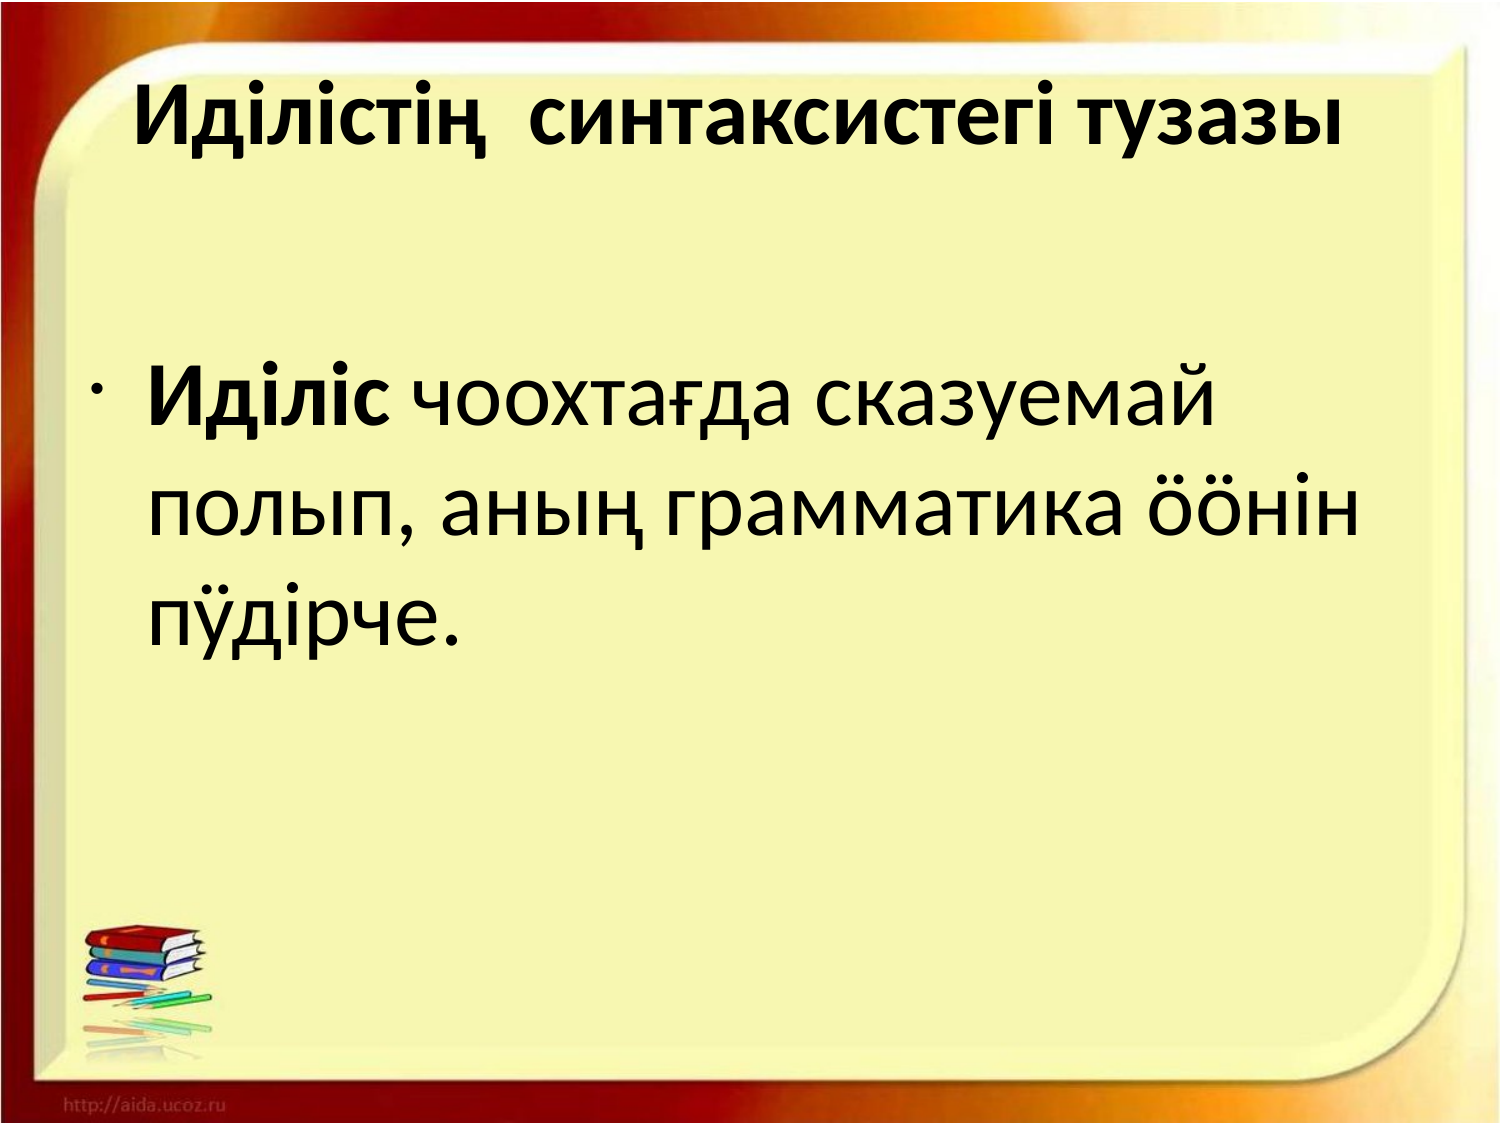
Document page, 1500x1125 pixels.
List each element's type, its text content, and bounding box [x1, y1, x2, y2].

picture [0, 2, 1500, 1123]
list Идiлiс чоохтағда сказуемай полып, аның грамматика ӧӧнiн пӱдiрче. [75, 326, 1425, 1071]
title Идiлiстiң синтаксистегi тузазы [75, 45, 1425, 233]
